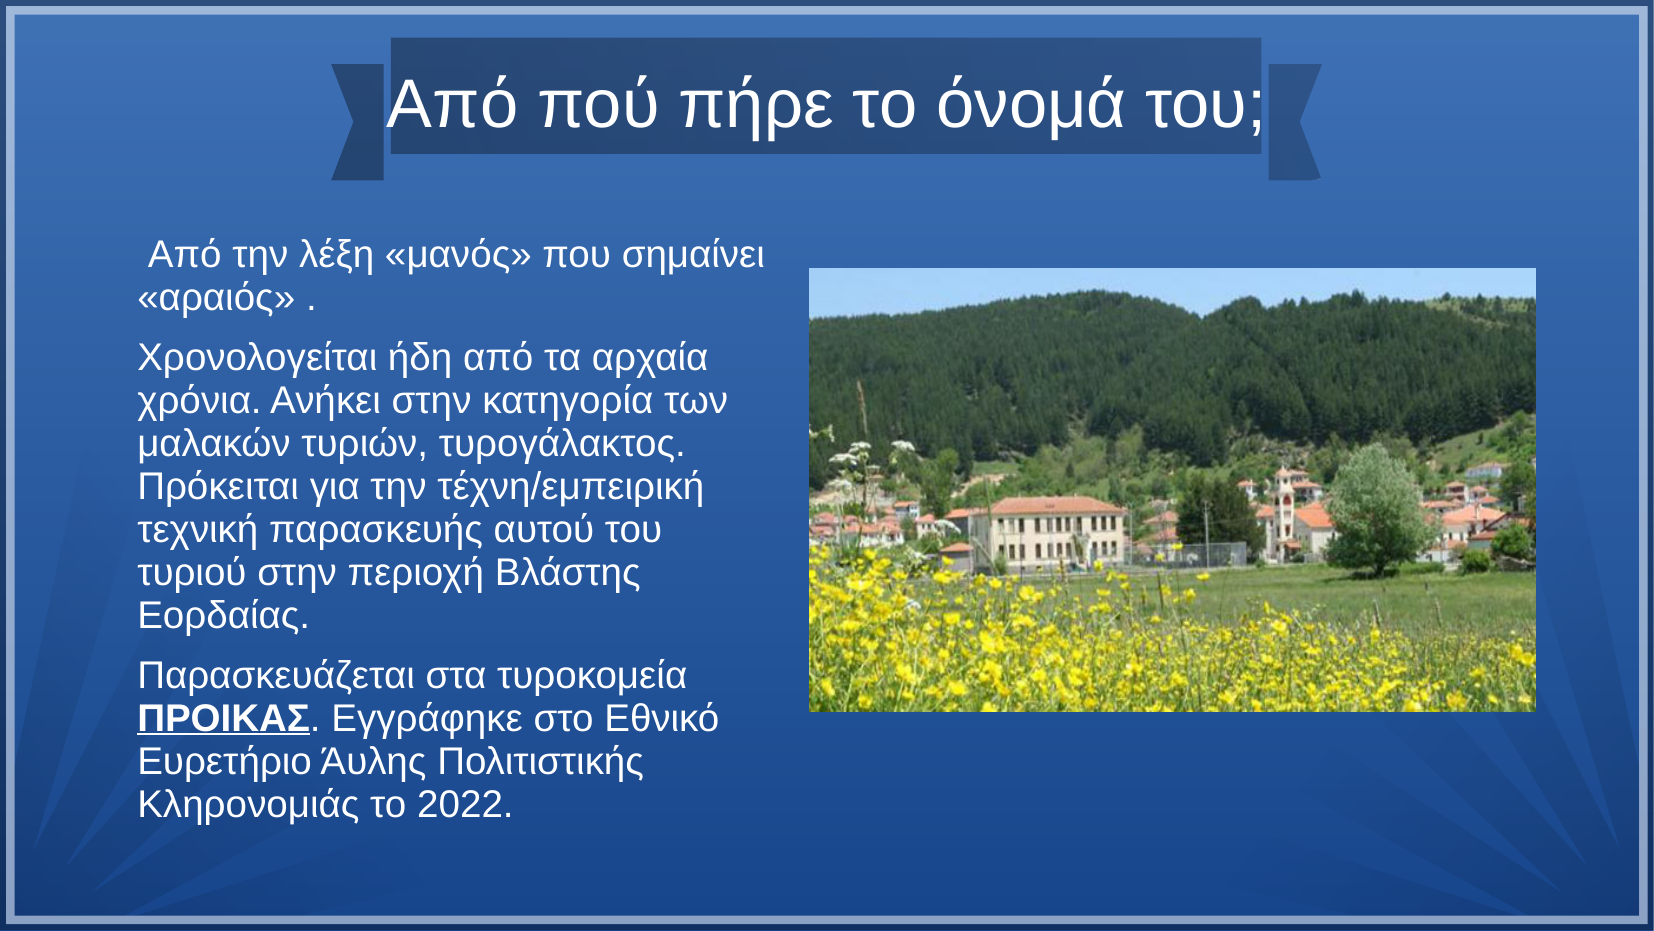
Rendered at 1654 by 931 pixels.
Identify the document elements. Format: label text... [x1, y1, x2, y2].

title Από πού πήρε το όνομά του; [59, 29, 1595, 178]
list Από την λέξη «μανός» που σημαίνει «αραιός» . Χρονολογείται ήδη από τα αρχαία χρόνια. Ανήκει στην κατηγορία των μαλακών τυριών, τυρογάλακτος. Πρόκειται για την τέχνη/εμπειρική τεχνική παρασκευής αυτού του τυριού στην περιοχή Βλάστης Εορδαίας. Παρασκευάζεται στα τυροκομεία ΠΡΟΙΚΑΣ. Εγγράφηκε στο Εθνικό Ευρετήριο Άυλης Πολιτιστικής Κληρονομιάς το 2022. [82, 232, 768, 827]
picture [809, 268, 1536, 712]
